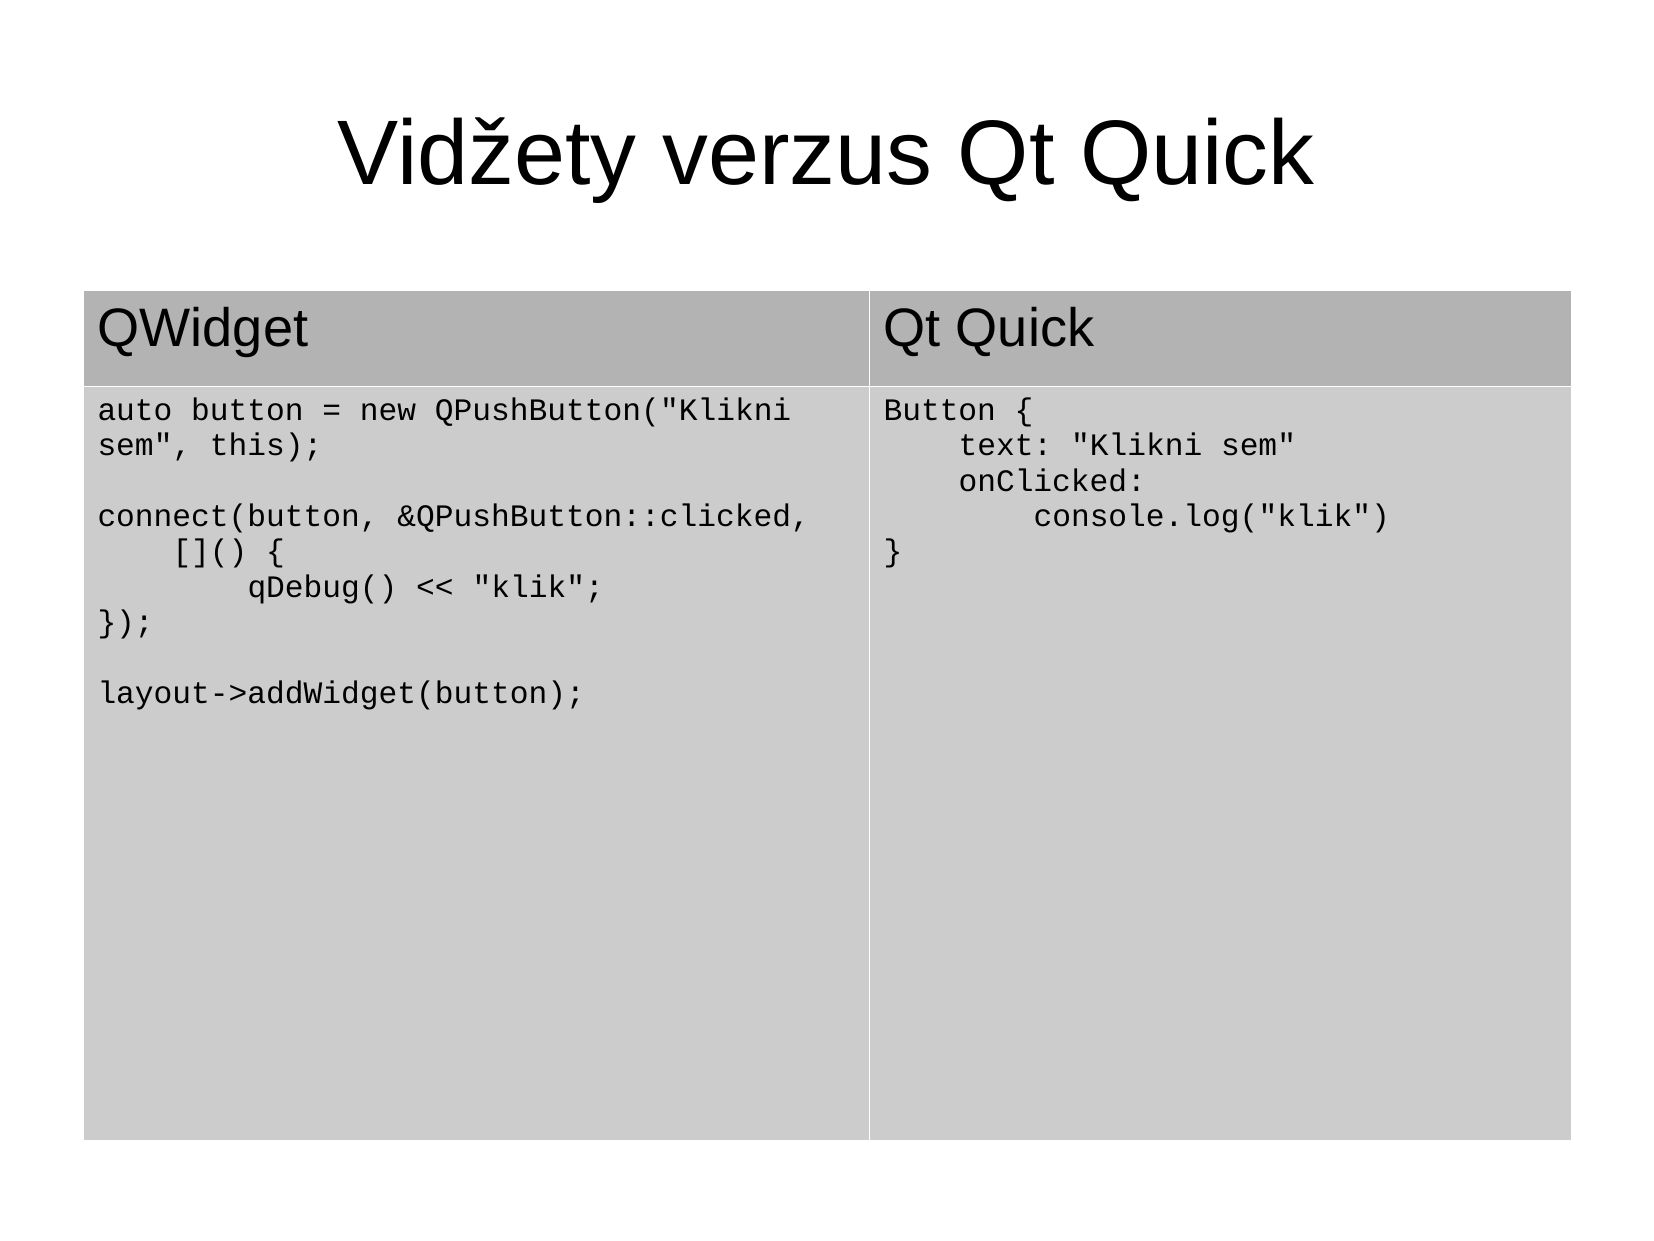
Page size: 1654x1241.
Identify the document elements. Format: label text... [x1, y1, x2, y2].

table_cell auto button = new QPushButton("Klikni sem", this); connect(button, &QPushButton::clicked, []() { qDebug() << "klik"; }); layout->addWidget(button); [84, 387, 869, 1140]
table_header QWidget [84, 291, 869, 386]
table_header Qt Quick [870, 291, 1571, 386]
title Vidžety verzus Qt Quick [82, 49, 1571, 257]
table_cell Button { text: "Klikni sem" onClicked: console.log("klik") } [870, 387, 1571, 1140]
